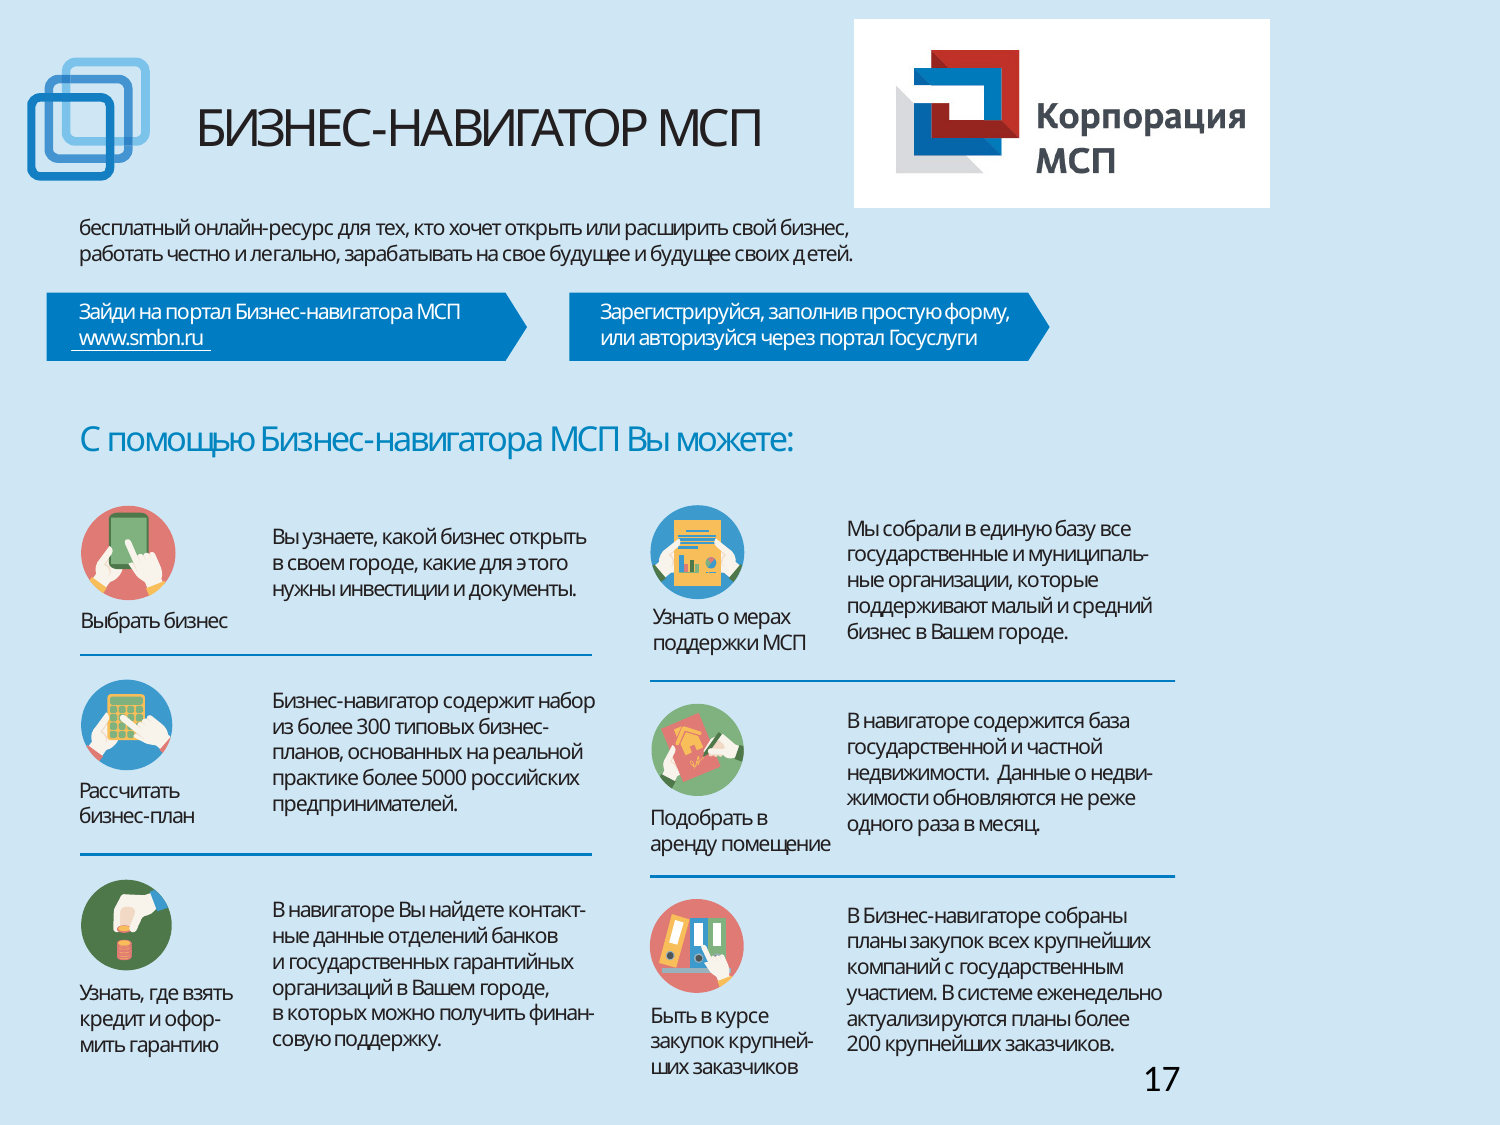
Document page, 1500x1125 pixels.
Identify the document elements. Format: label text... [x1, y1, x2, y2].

picture [27, 19, 1270, 1106]
slide_number <номер> [1128, 1046, 1478, 1107]
